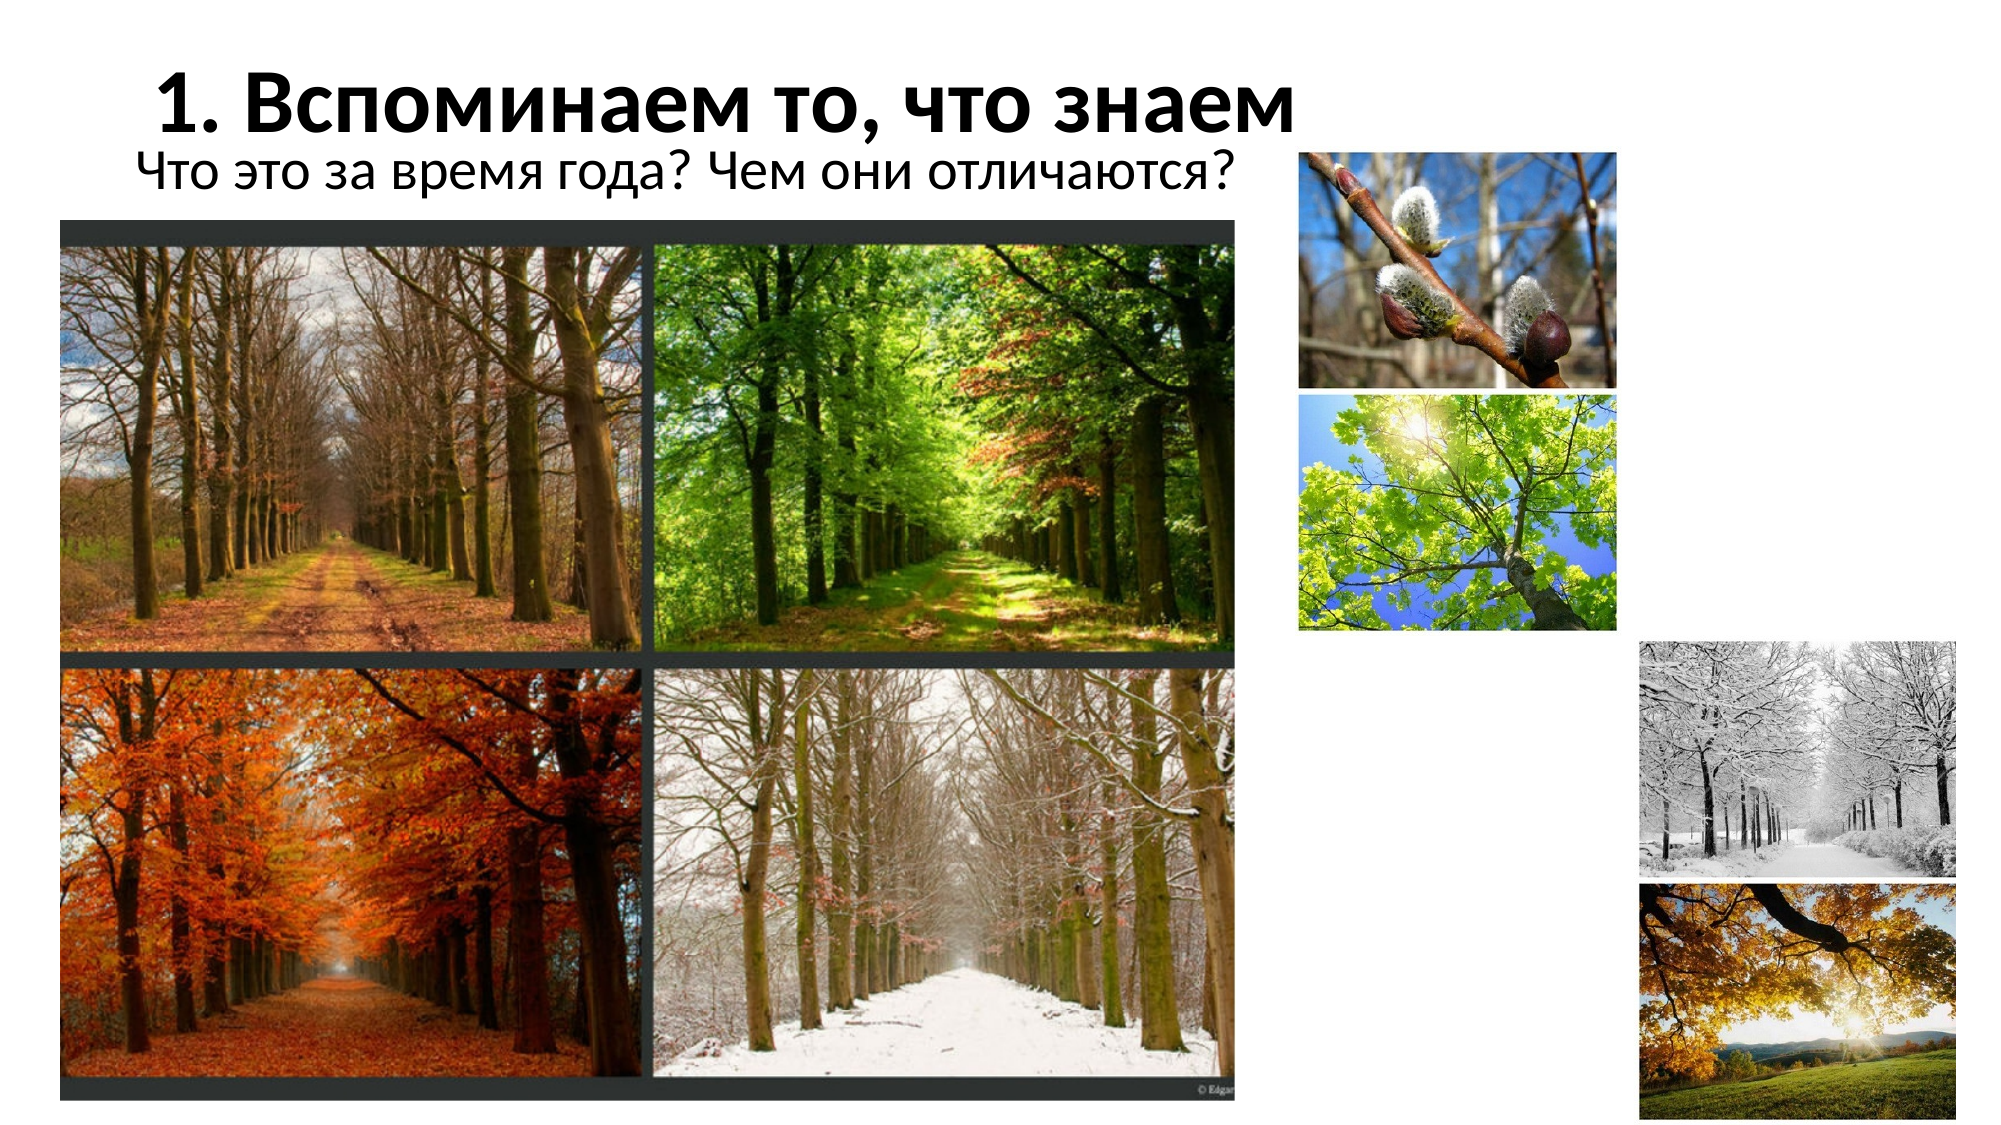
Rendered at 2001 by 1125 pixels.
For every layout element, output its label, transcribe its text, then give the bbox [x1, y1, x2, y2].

picture [1295, 146, 1622, 636]
picture [1633, 635, 1956, 1125]
title 1. Вспоминаем то, что знаем [137, 36, 1863, 169]
text_box Что это за время года? Чем они отличаются? [120, 131, 1262, 221]
picture [60, 220, 1236, 1102]
